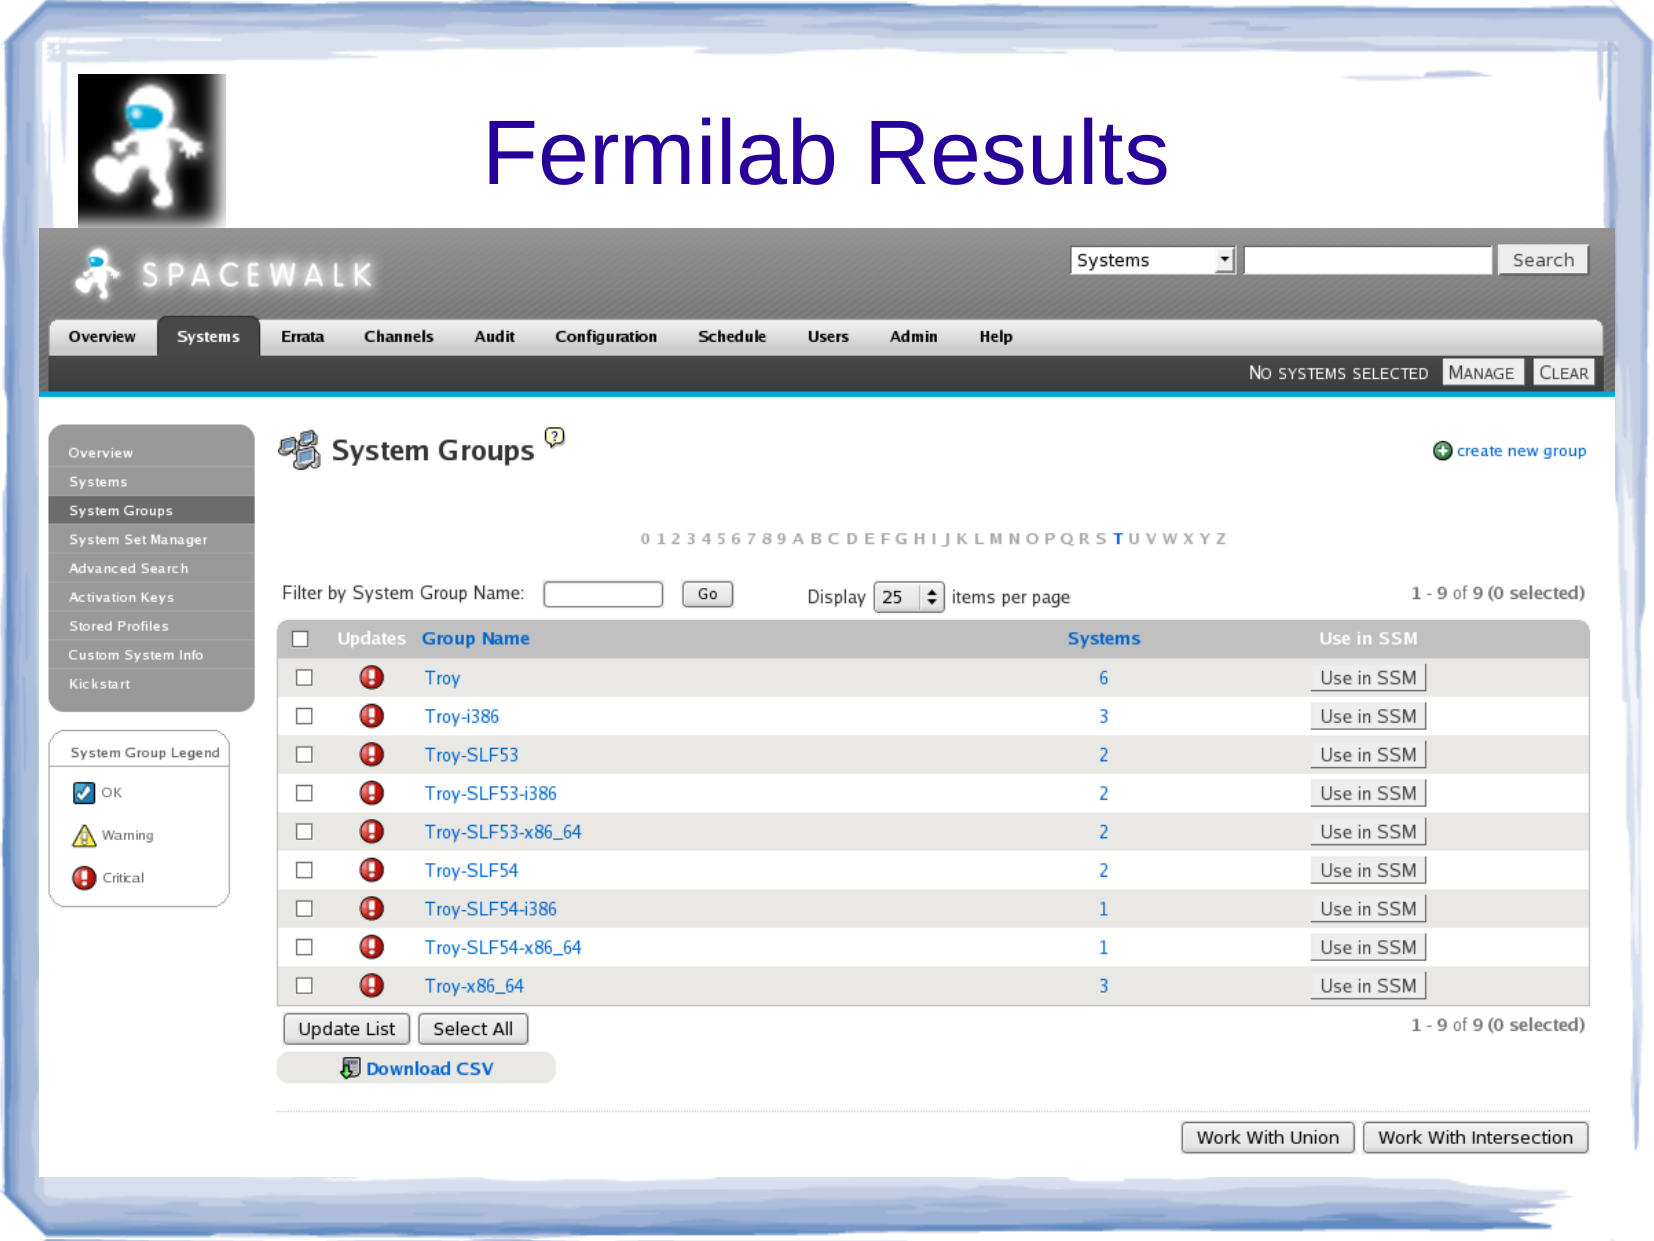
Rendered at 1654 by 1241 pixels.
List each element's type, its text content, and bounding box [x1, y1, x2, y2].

picture [0, 0, 1654, 1241]
title Fermilab Results [82, 49, 1571, 228]
